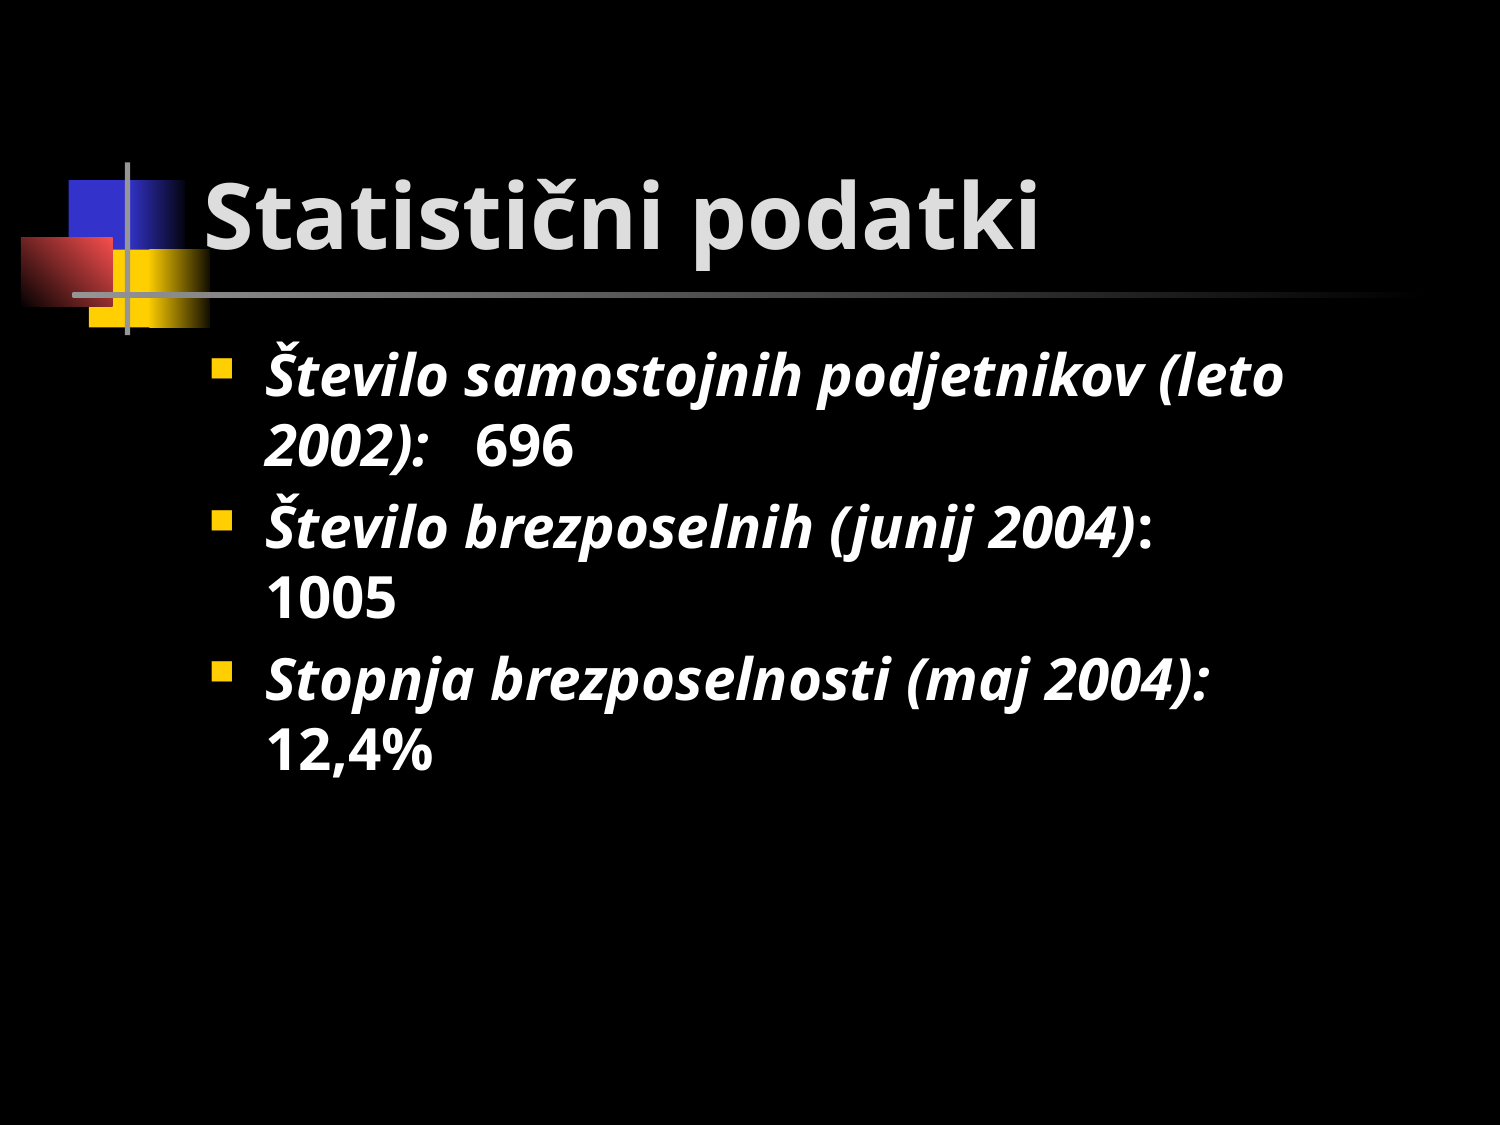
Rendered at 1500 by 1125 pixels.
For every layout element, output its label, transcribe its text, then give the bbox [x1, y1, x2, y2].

list Število samostojnih podjetnikov (leto 2002): 696 Število brezposelnih (junij 2004): 1005 Stopnja brezposelnosti (maj 2004): 12,4% [193, 331, 1469, 1006]
title Statistični podatki [188, 35, 1468, 275]
